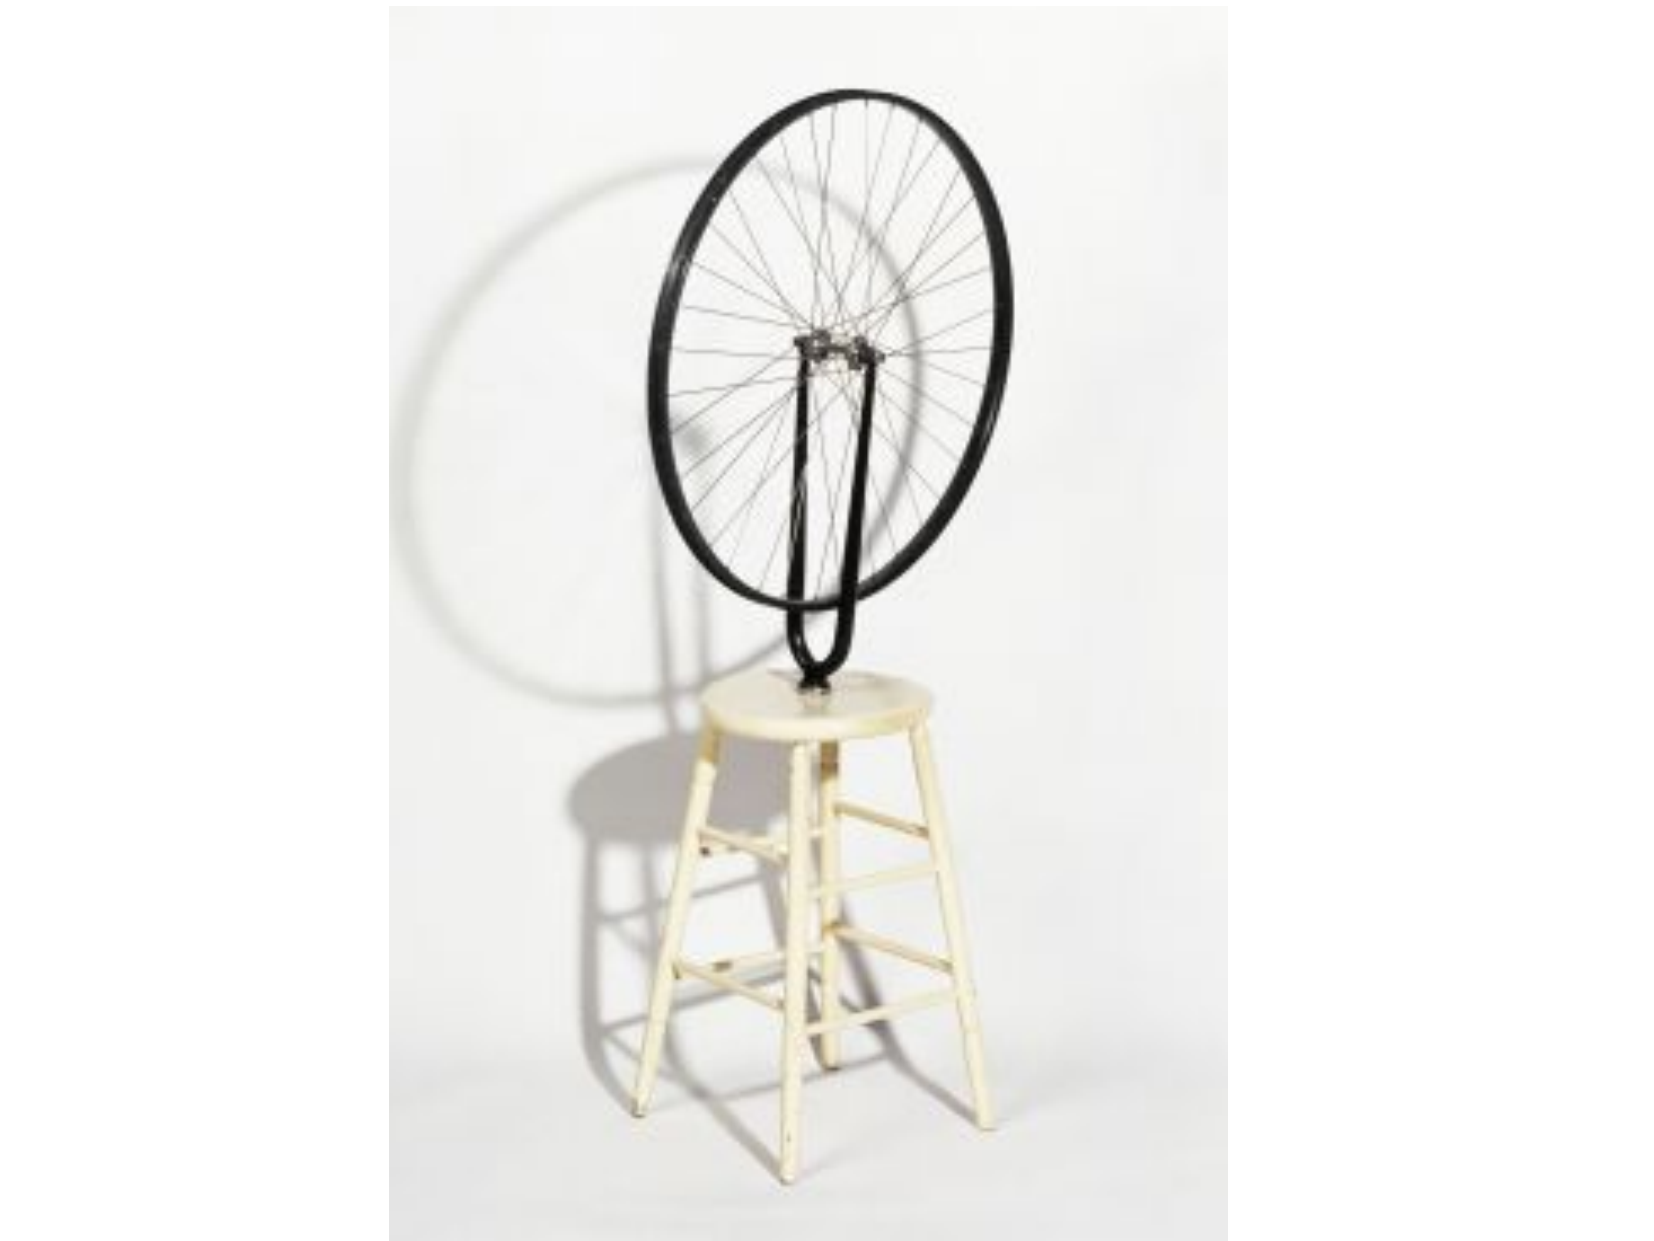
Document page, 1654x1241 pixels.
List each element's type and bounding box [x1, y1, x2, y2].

picture [389, 6, 1228, 1241]
